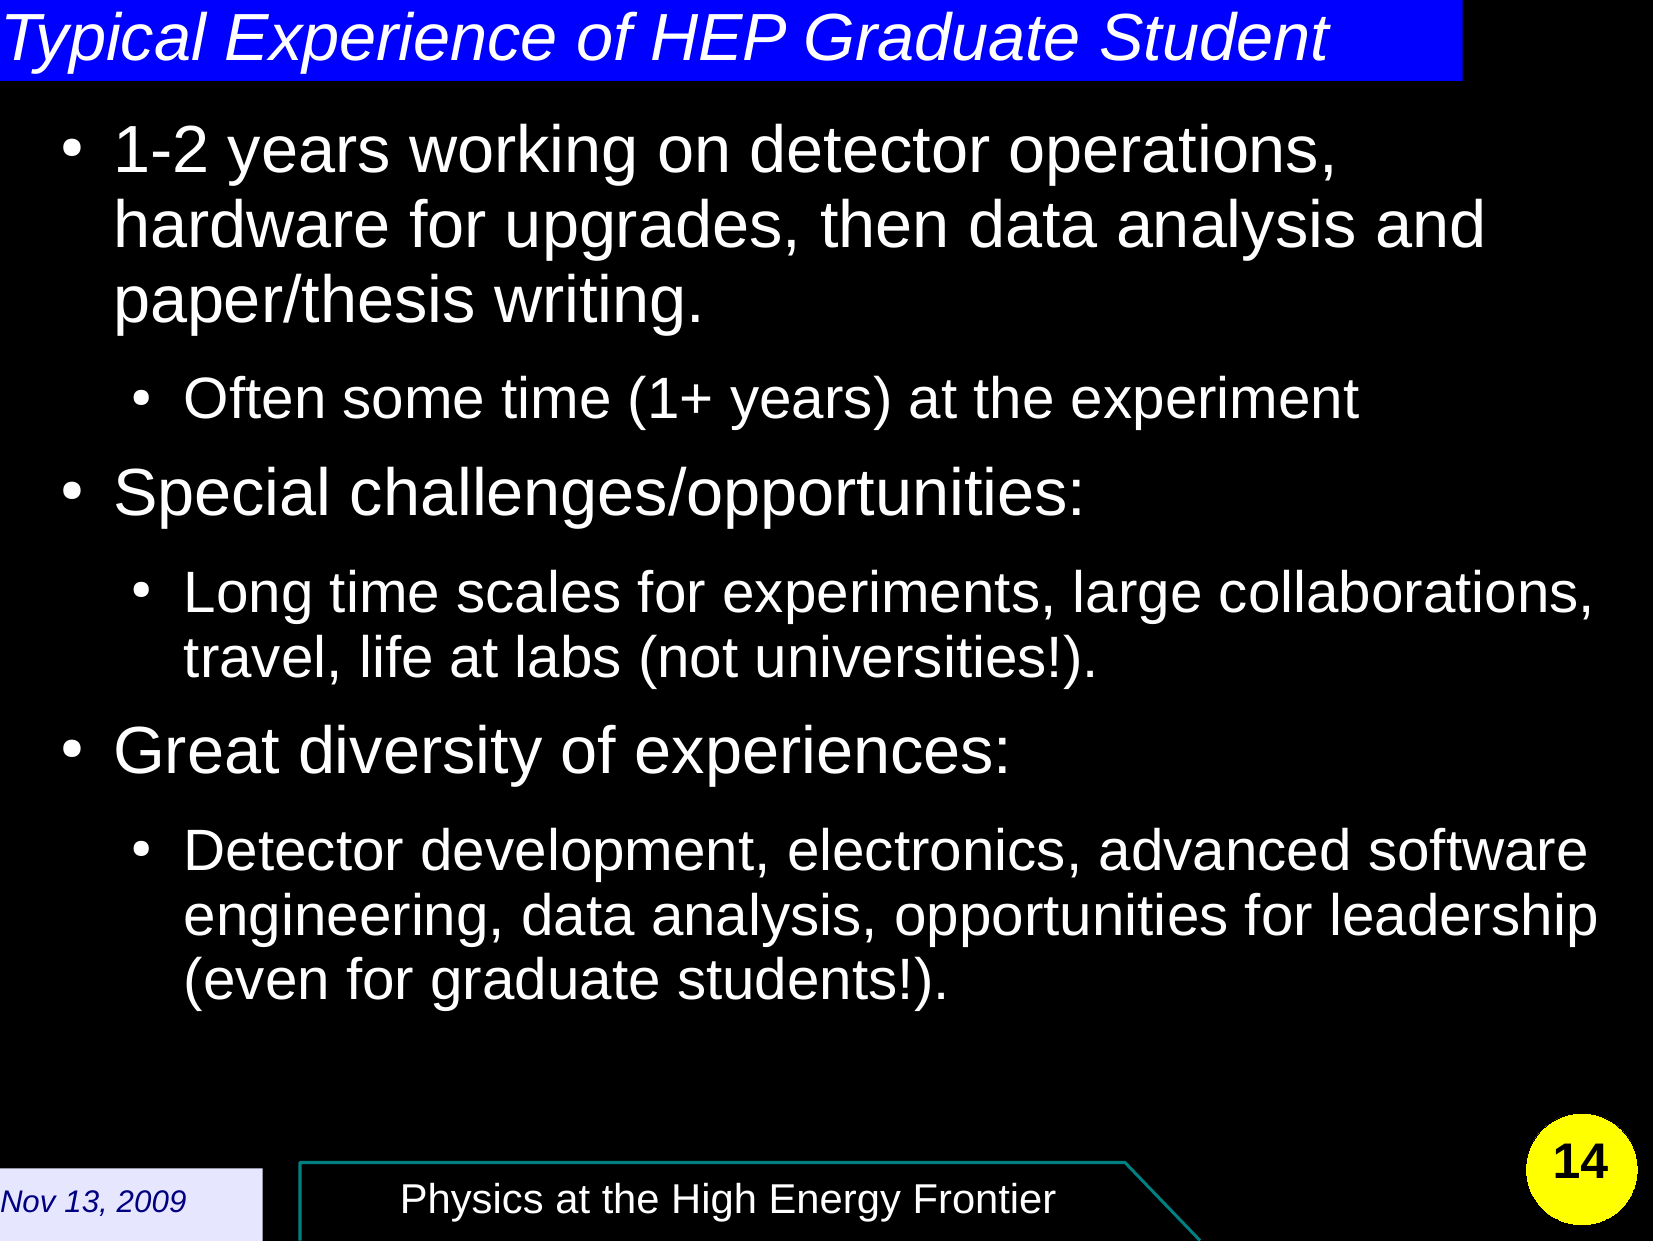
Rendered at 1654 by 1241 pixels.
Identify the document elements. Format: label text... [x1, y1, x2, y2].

list 1-2 years working on detector operations, hardware for upgrades, then data analysis and paper/thesis writing. Often some time (1+ years) at the experiment Special challenges/opportunities: Long time scales for experiments, large collaborations, travel, life at labs (not universities!). Great diversity of experiences: Detector development, electronics, advanced software engineering, data analysis, opportunities for leadership (even for graduate students!). [42, 112, 1613, 1095]
title Typical Experience of HEP Graduate Student [0, 0, 1463, 76]
